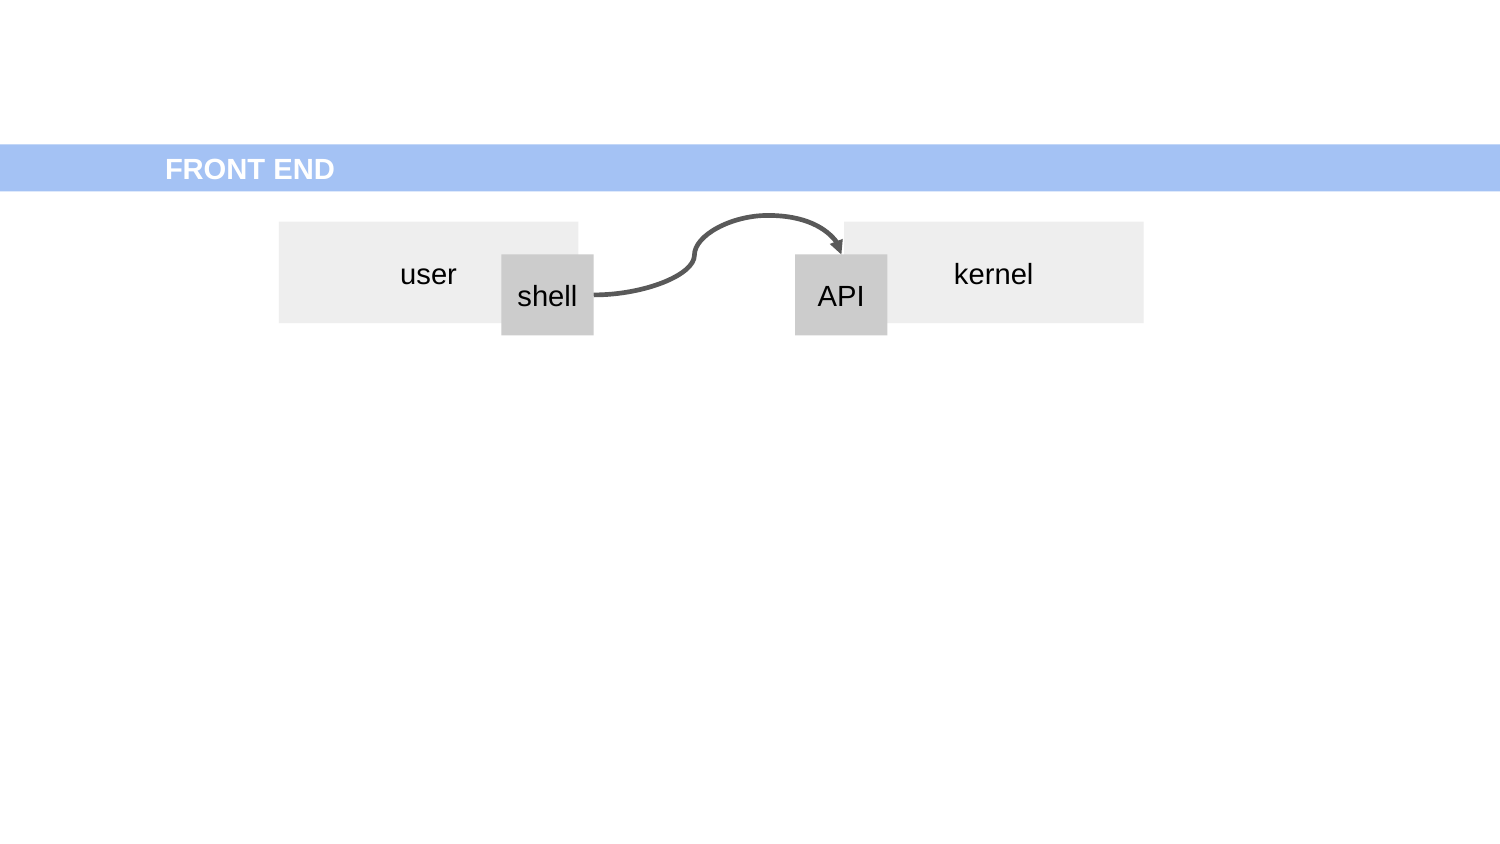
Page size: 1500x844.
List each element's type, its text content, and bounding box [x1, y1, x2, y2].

text_box API [795, 254, 888, 336]
text_box kernel [844, 221, 1144, 324]
text_box FRONT END [0, 144, 1500, 192]
text_box shell [501, 254, 594, 336]
text_box user [278, 221, 579, 324]
